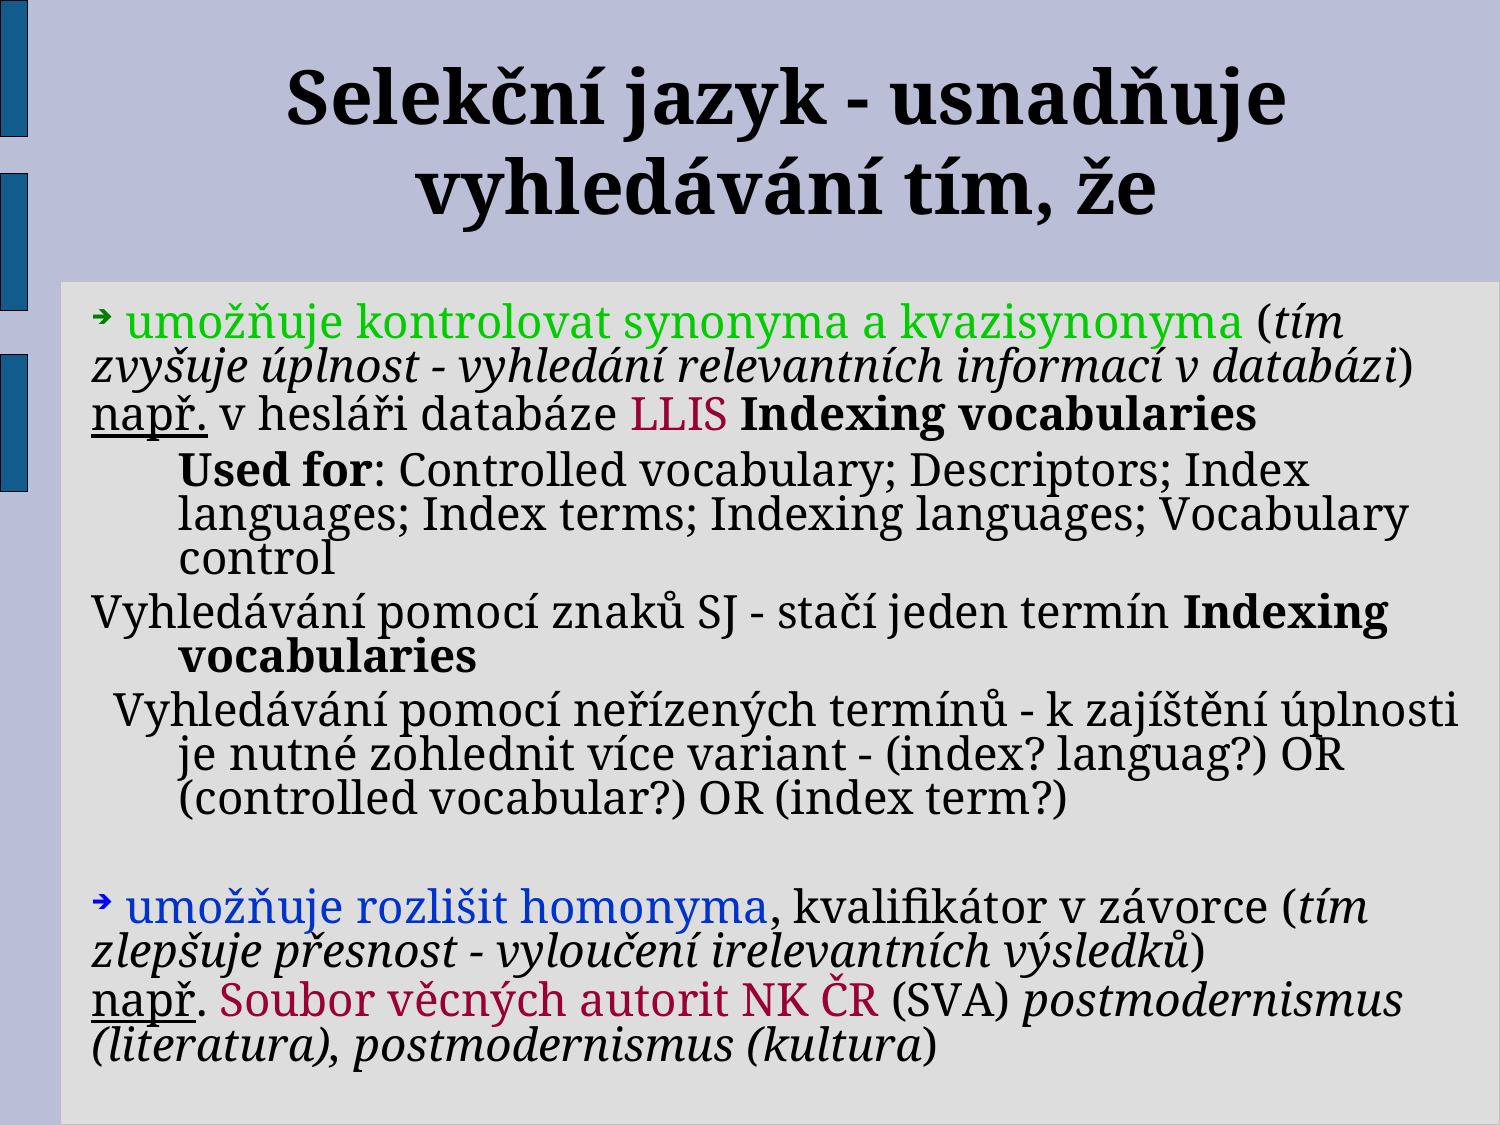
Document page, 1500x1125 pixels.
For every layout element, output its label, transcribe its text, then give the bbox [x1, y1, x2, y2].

title Selekční jazyk - usnadňuje vyhledávání tím, že [150, 41, 1426, 238]
list umožňuje kontrolovat synonyma a kvazisynonyma (tím zvyšuje úplnost - vyhledání relevantních informací v databázi) např. v hesláři databáze LLIS Indexing vocabularies Used for: Controlled vocabulary; Descriptors; Index languages; Index terms; Indexing languages; Vocabulary control Vyhledávání pomocí znaků SJ - stačí jeden termín Indexing vocabularies Vyhledávání pomocí neřízených termínů - k zajíštění úplnosti je nutné zohlednit více variant - (index? languag?) OR (controlled vocabular?) OR (index term?) umožňuje rozlišit homonyma, kvalifikátor v závorce (tím zlepšuje přesnost - vyloučení irelevantních výsledků) např. Soubor věcných autorit NK ČR (SVA) postmodernismus (literatura), postmodernismus (kultura) [76, 295, 1477, 1125]
